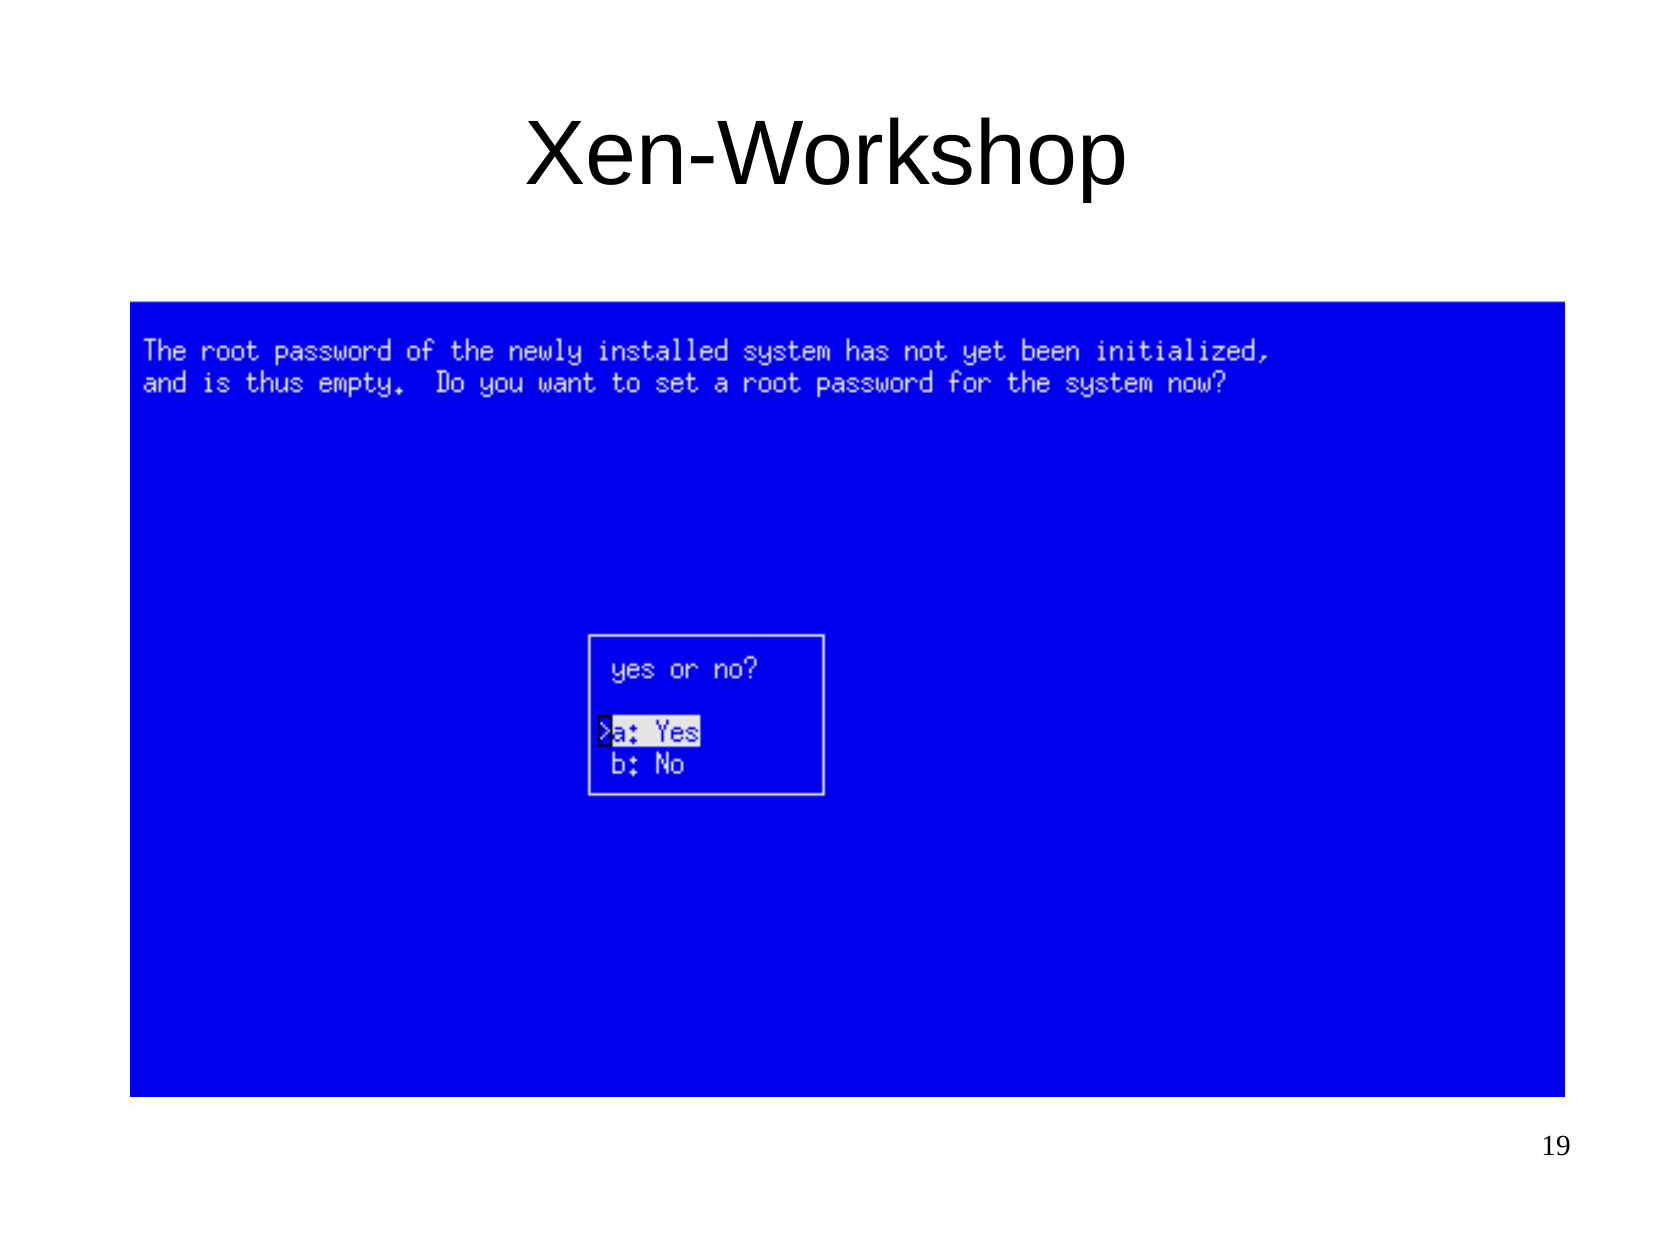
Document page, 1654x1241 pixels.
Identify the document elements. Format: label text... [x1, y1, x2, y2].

picture [130, 300, 1565, 1097]
title Xen-Workshop [82, 49, 1571, 257]
